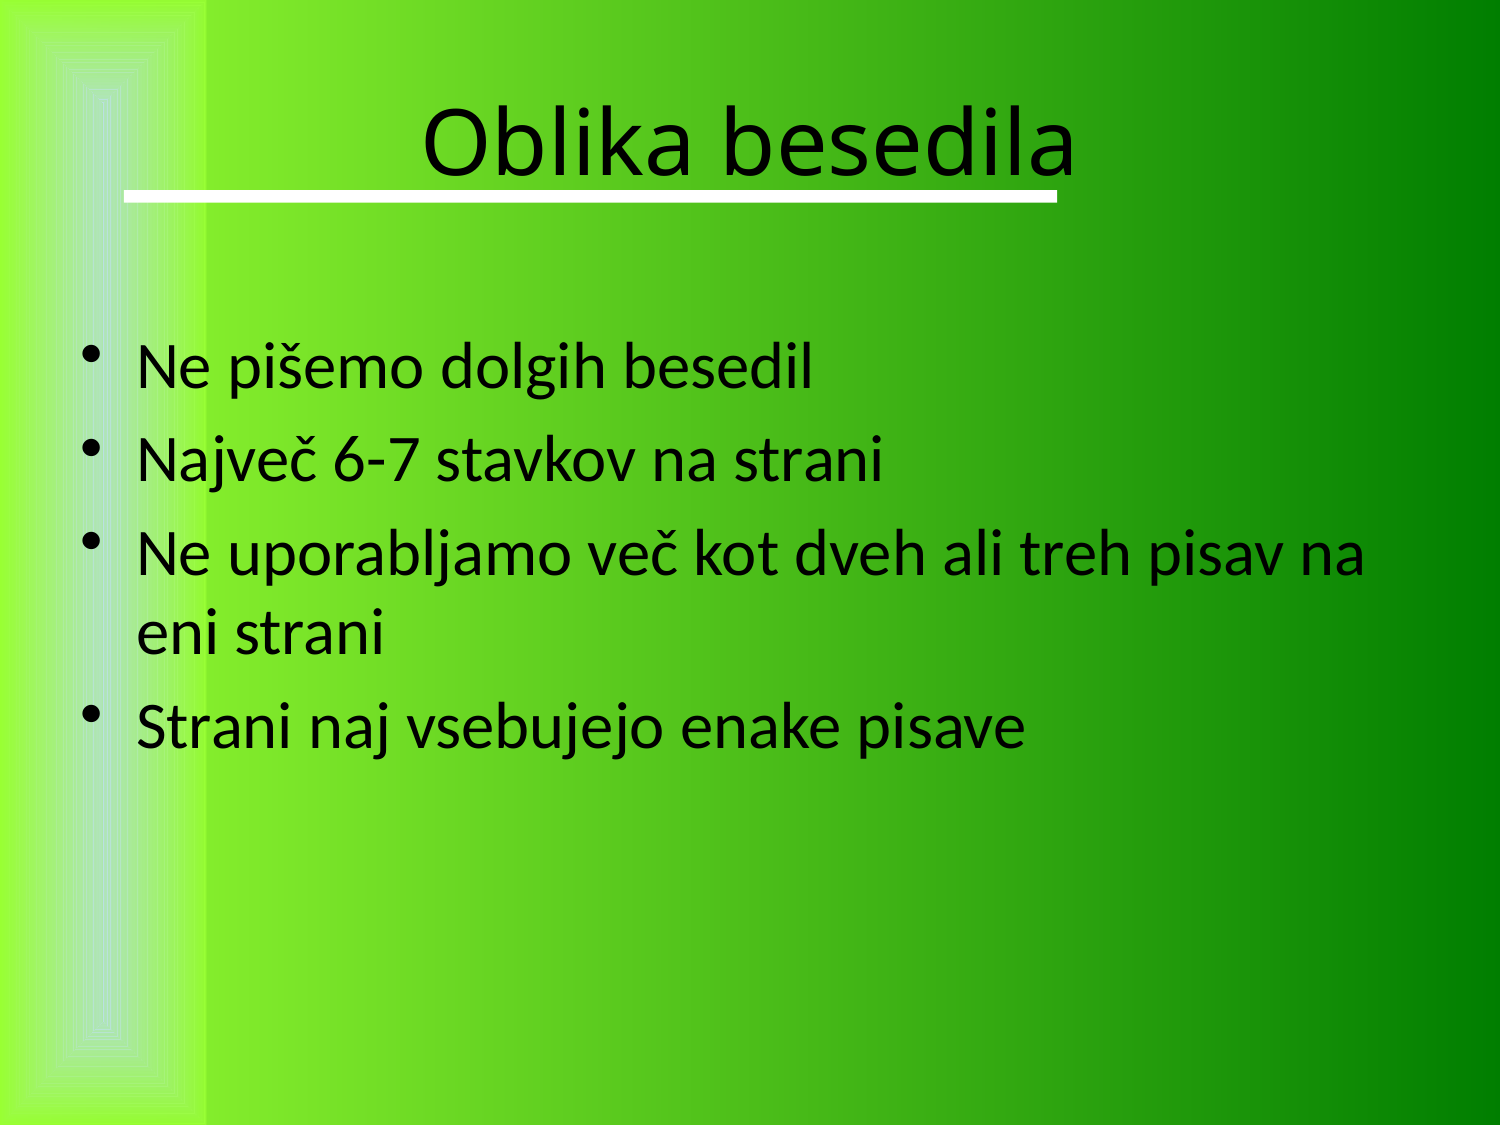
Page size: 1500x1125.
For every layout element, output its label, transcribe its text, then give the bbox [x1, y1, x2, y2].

title Oblika besedila [75, 45, 1425, 233]
text_box [0, 0, 207, 1125]
list Ne pišemo dolgih besedil Največ 6-7 stavkov na strani Ne uporabljamo več kot dveh ali treh pisav na eni strani Strani naj vsebujejo enake pisave [64, 314, 1415, 1057]
